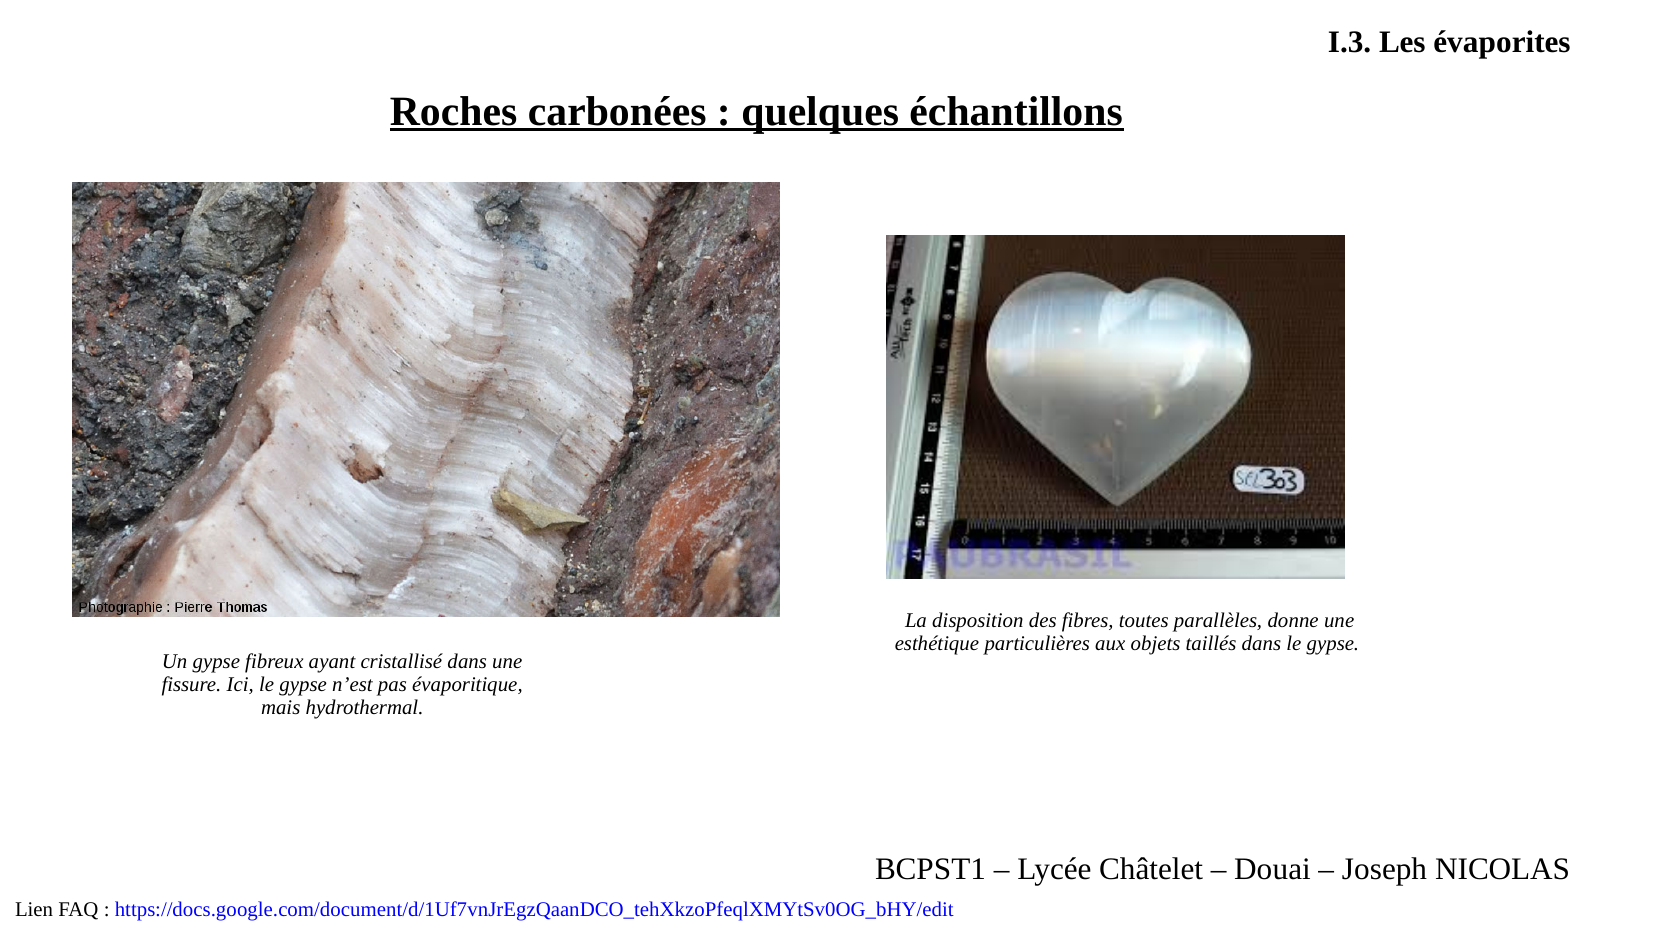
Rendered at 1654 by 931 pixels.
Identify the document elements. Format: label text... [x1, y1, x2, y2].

text_box I.3. Les évaporites [638, 5, 1572, 78]
text_box La disposition des fibres, toutes parallèles, donne une esthétique particulières aux objets taillés dans le gypse. [886, 609, 1374, 689]
picture [72, 182, 780, 617]
text_box Roches carbonées : quelques échantillons [94, 88, 1595, 157]
text_box Un gypse fibreux ayant cristallisé dans une fissure. Ici, le gypse n’est pas évaporitique, mais hydrothermal. [157, 649, 528, 765]
text_box BCPST1 – Lycée Châtelet – Douai – Joseph NICOLAS [637, 832, 1571, 905]
text_box Lien FAQ : https://docs.google.com/document/d/1Uf7vnJrEgzQaanDCO_tehXkzoPfeqlXMYtSv0OG_bHY/edit [0, 897, 993, 931]
picture [886, 235, 1345, 579]
